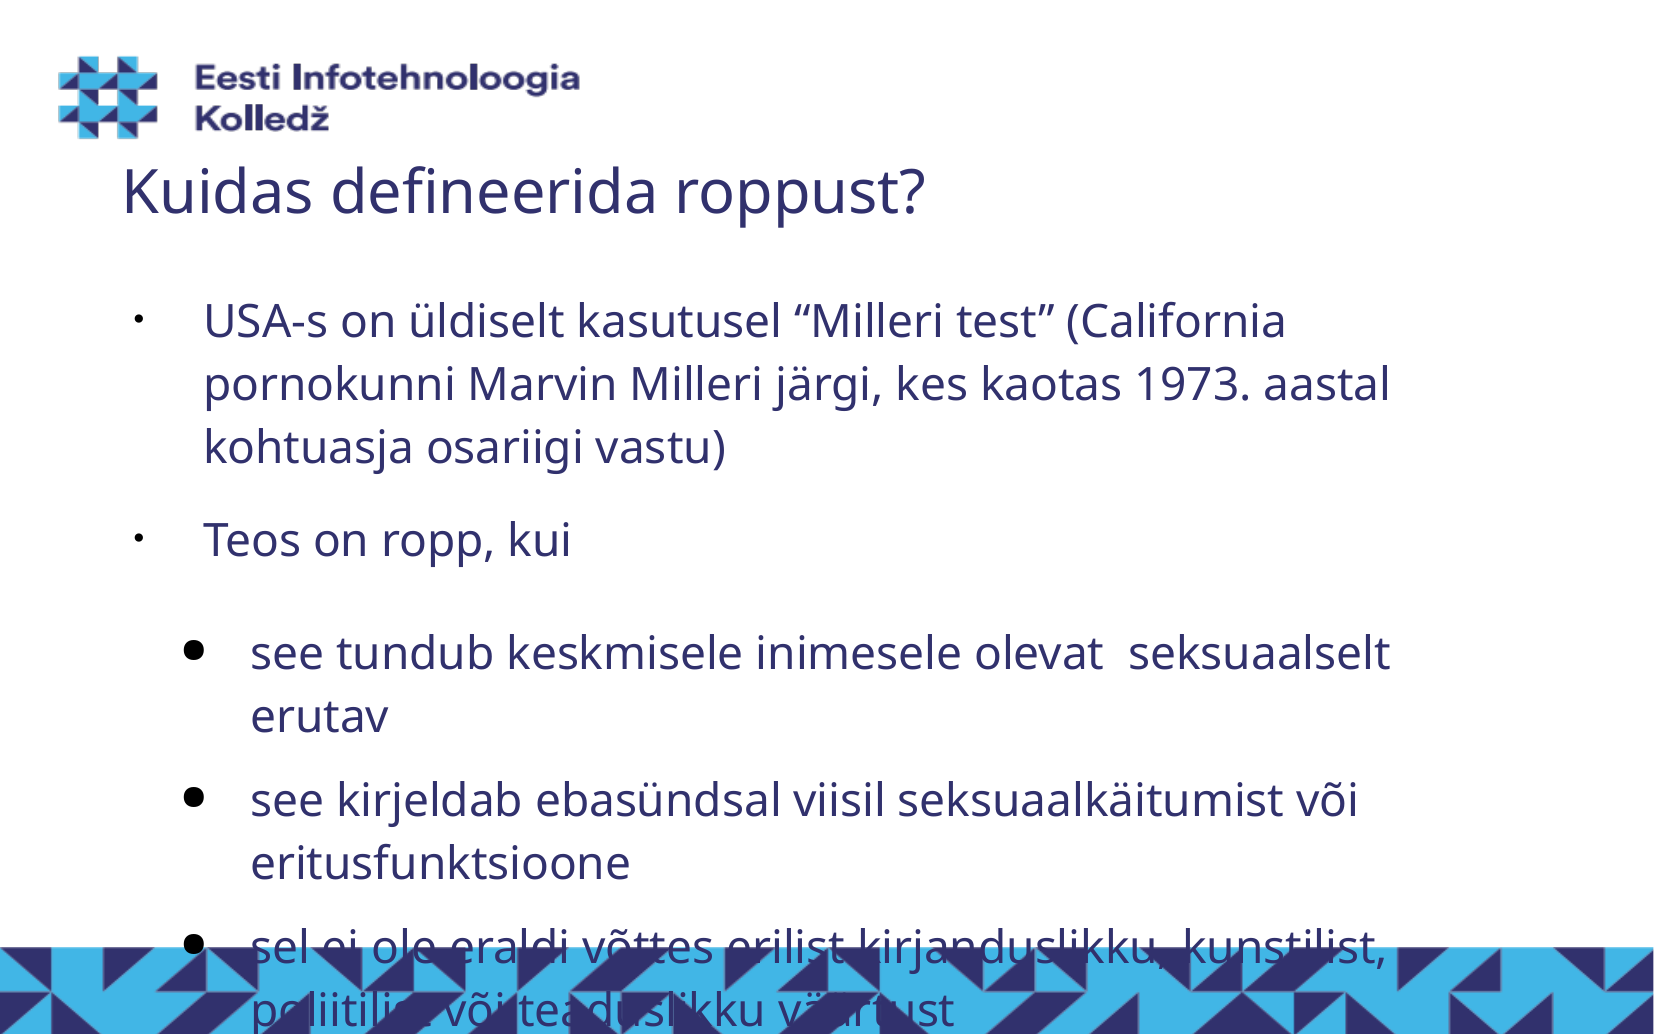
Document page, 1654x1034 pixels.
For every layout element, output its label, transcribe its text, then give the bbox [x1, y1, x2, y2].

list USA-s on üldiselt kasutusel “Milleri test” (California pornokunni Marvin Milleri järgi, kes kaotas 1973. aastal kohtuasja osariigi vastu) Teos on ropp, kui see tundub keskmisele inimesele olevat seksuaalselt erutav see kirjeldab ebasündsal viisil seksuaalkäitumist või eritusfunktsioone sel ei ole eraldi võttes erilist kirjanduslikku, kunstilist, poliitilist või teaduslikku väärtust [121, 287, 1534, 952]
title Kuidas defineerida roppust? [121, 86, 1534, 287]
